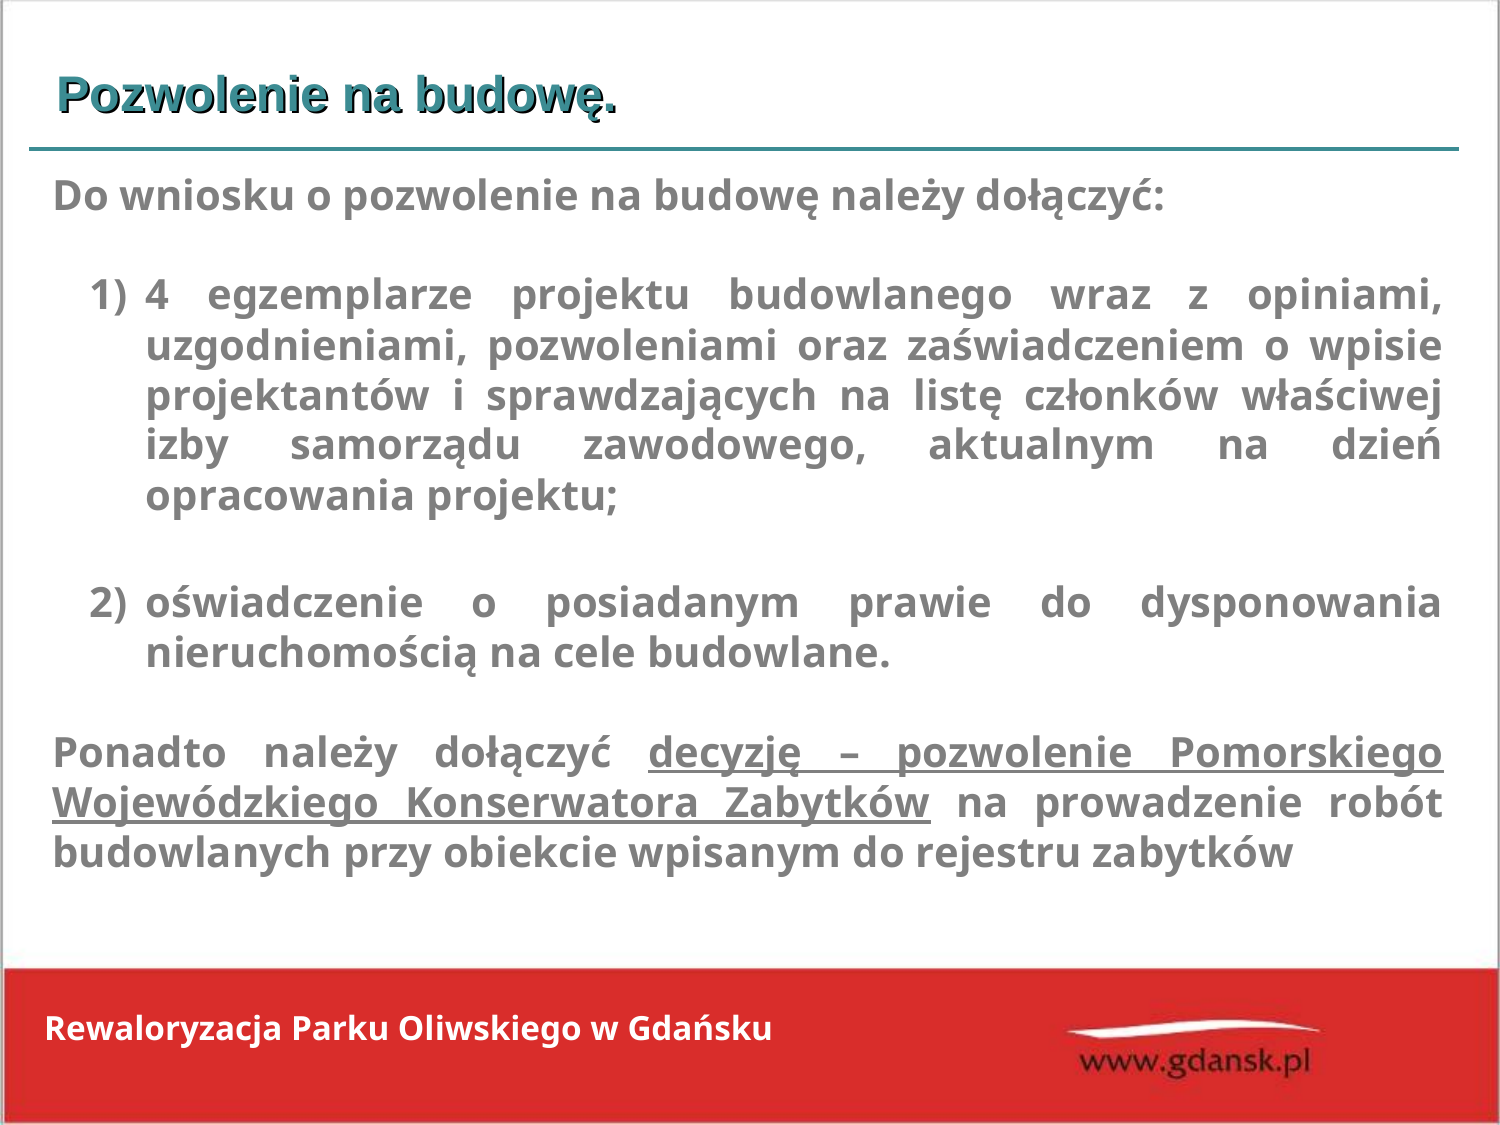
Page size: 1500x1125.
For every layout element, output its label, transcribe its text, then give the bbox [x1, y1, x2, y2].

title Pozwolenie na budowę. [41, 45, 1425, 138]
text_box Do wniosku o pozwolenie na budowę należy dołączyć: 4 egzemplarze projektu budowlanego wraz z opiniami, uzgodnieniami, pozwoleniami oraz zaświadczeniem o wpisie projektantów i sprawdzających na listę członków właściwej izby samorządu zawodowego, aktualnym na dzień opracowania projektu; oświadczenie o posiadanym prawie do dysponowania nieruchomością na cele budowlane. Ponadto należy dołączyć decyzję – pozwolenie Pomorskiego Wojewódzkiego Konserwatora Zabytków na prowadzenie robót budowlanych przy obiekcie wpisanym do rejestru zabytków [0, 160, 1459, 884]
text_box Rewaloryzacja Parku Oliwskiego w Gdańsku [29, 999, 1034, 1106]
picture [0, 0, 1500, 1125]
